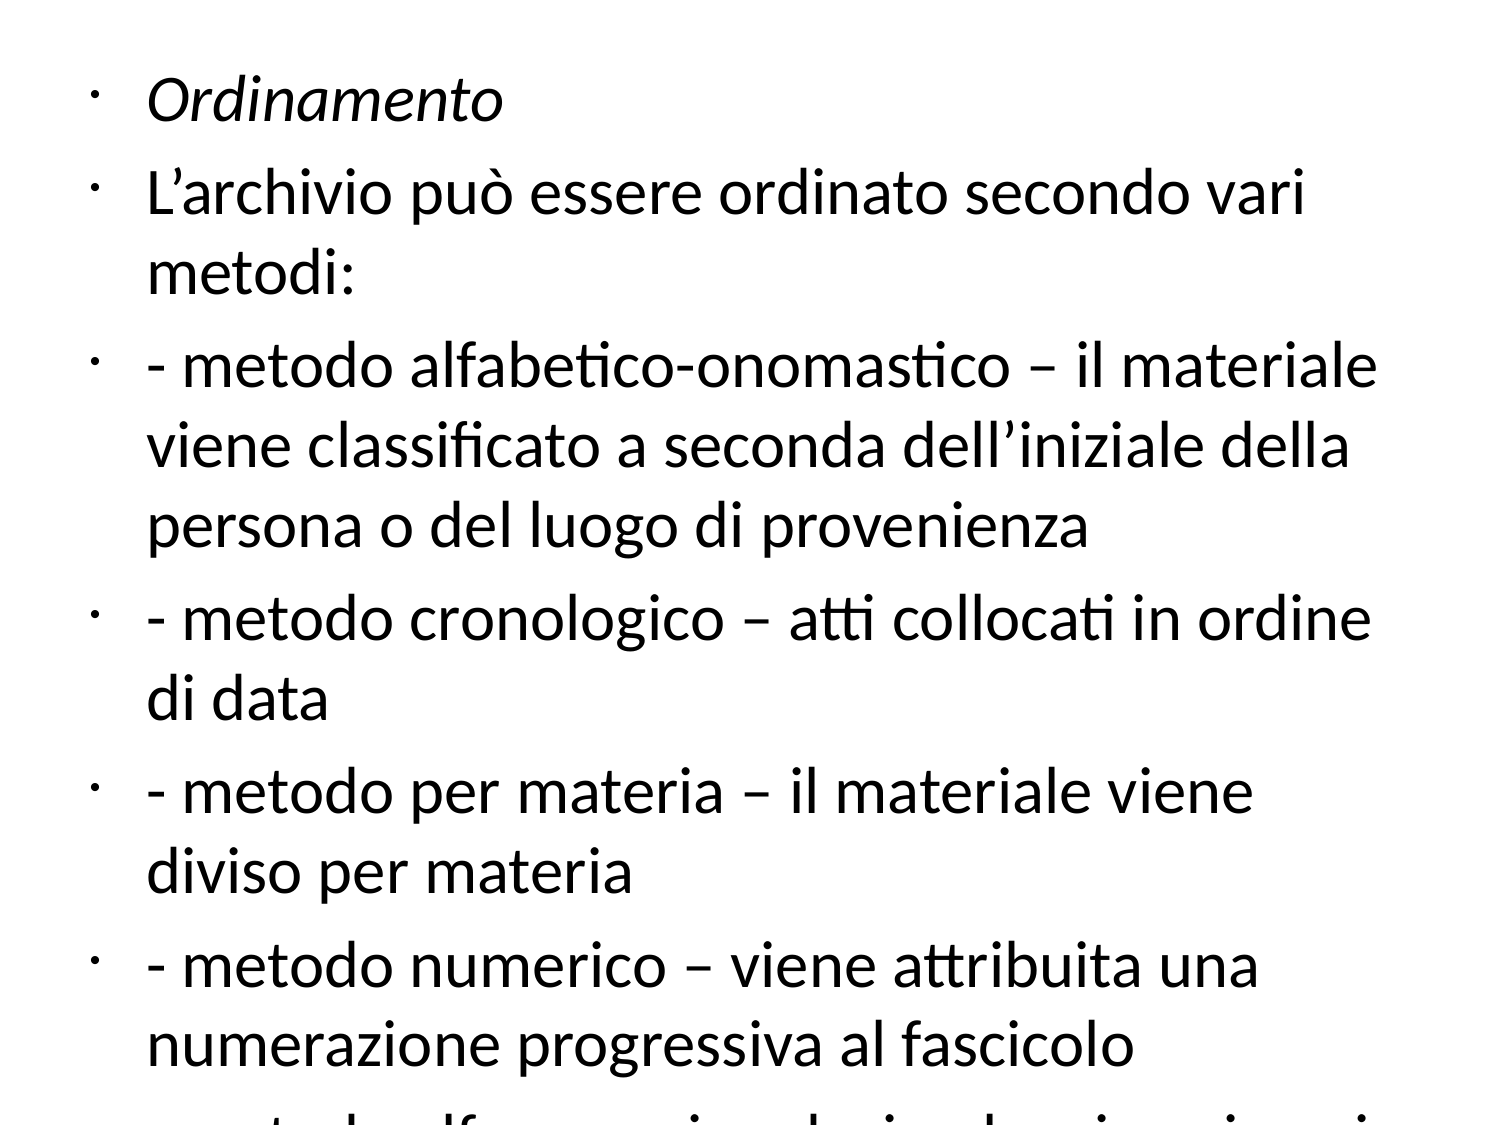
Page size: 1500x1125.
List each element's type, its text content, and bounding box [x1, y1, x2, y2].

list Ordinamento L’archivio può essere ordinato secondo vari metodi: - metodo alfabetico-onomastico – il materiale viene classificato a seconda dell’iniziale della persona o del luogo di provenienza - metodo cronologico – atti collocati in ordine di data - metodo per materia – il materiale viene diviso per materia - metodo numerico – viene attribuita una numerazione progressiva al fascicolo - metodo alfanumerico-decimale – in cui ogni numero può essere diviso in altri dieci numeri. [75, 46, 1425, 1005]
